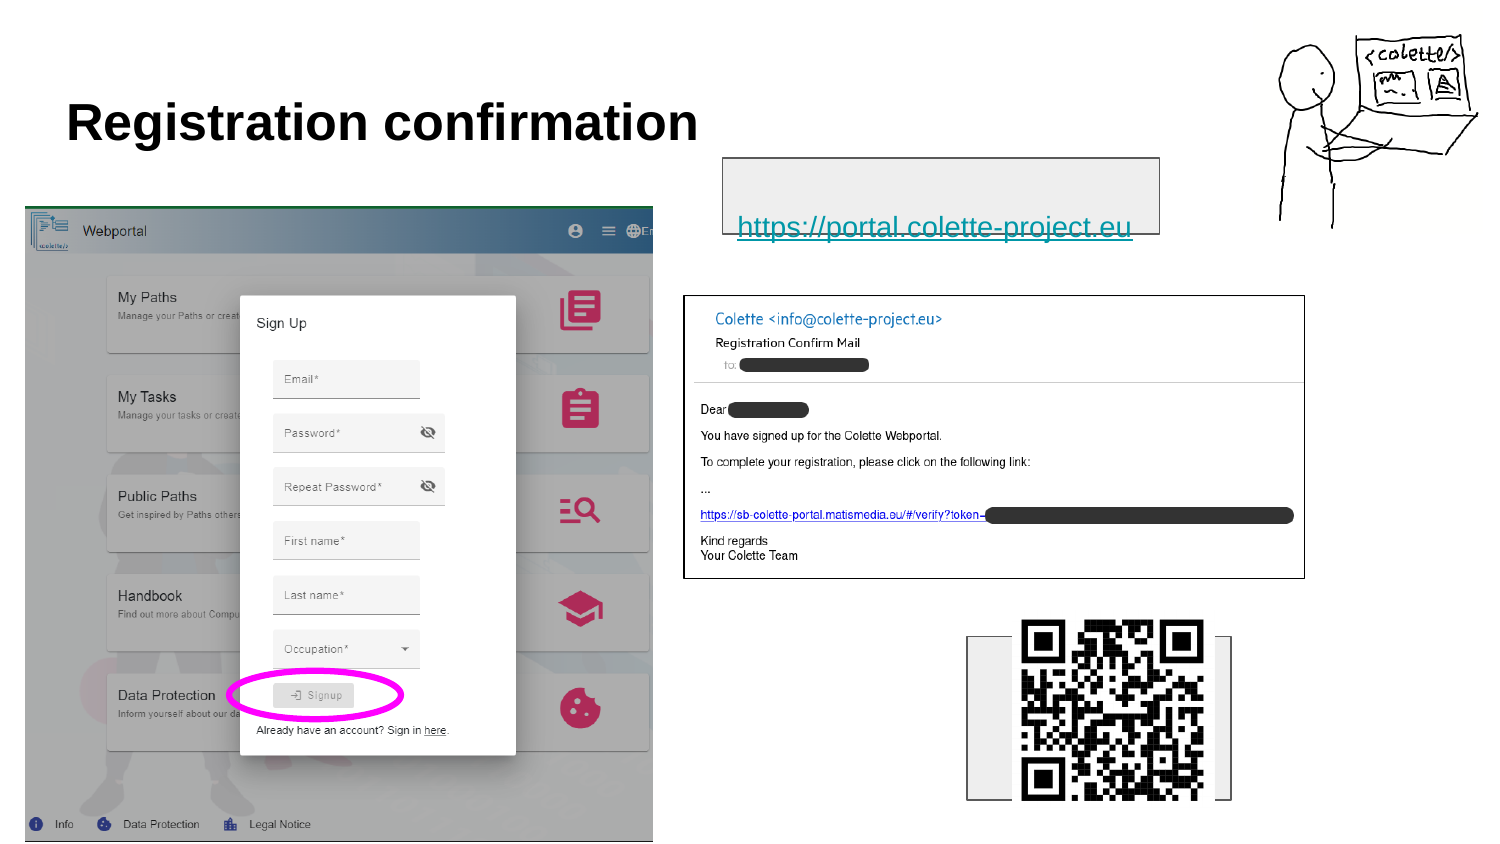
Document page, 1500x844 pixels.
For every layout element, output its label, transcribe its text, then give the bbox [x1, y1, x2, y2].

picture [25, 206, 653, 842]
text_box [1215, 636, 1231, 800]
picture [684, 296, 1304, 578]
text_box [967, 636, 1012, 800]
picture [1012, 610, 1215, 808]
text_box https://portal.colette-project.eu [723, 158, 1160, 234]
title Registration confirmation [51, 72, 1253, 167]
picture [1253, 6, 1483, 234]
